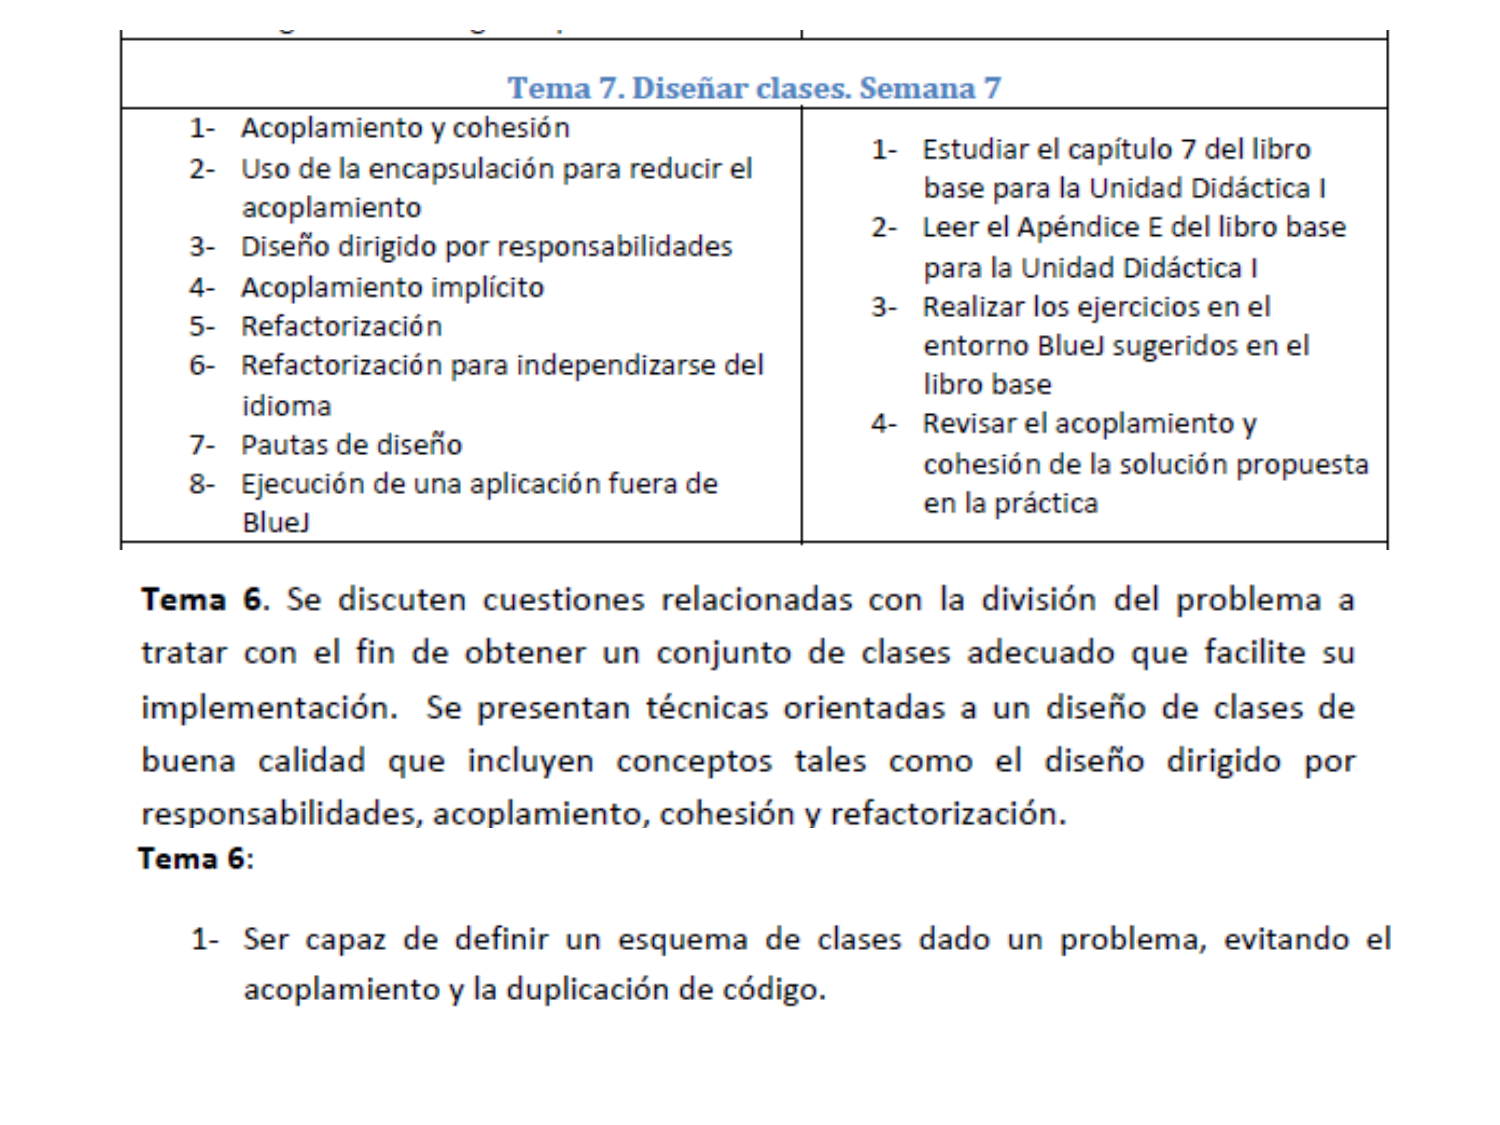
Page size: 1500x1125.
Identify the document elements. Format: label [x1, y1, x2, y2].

picture [113, 574, 1460, 1035]
picture [112, 30, 1398, 550]
